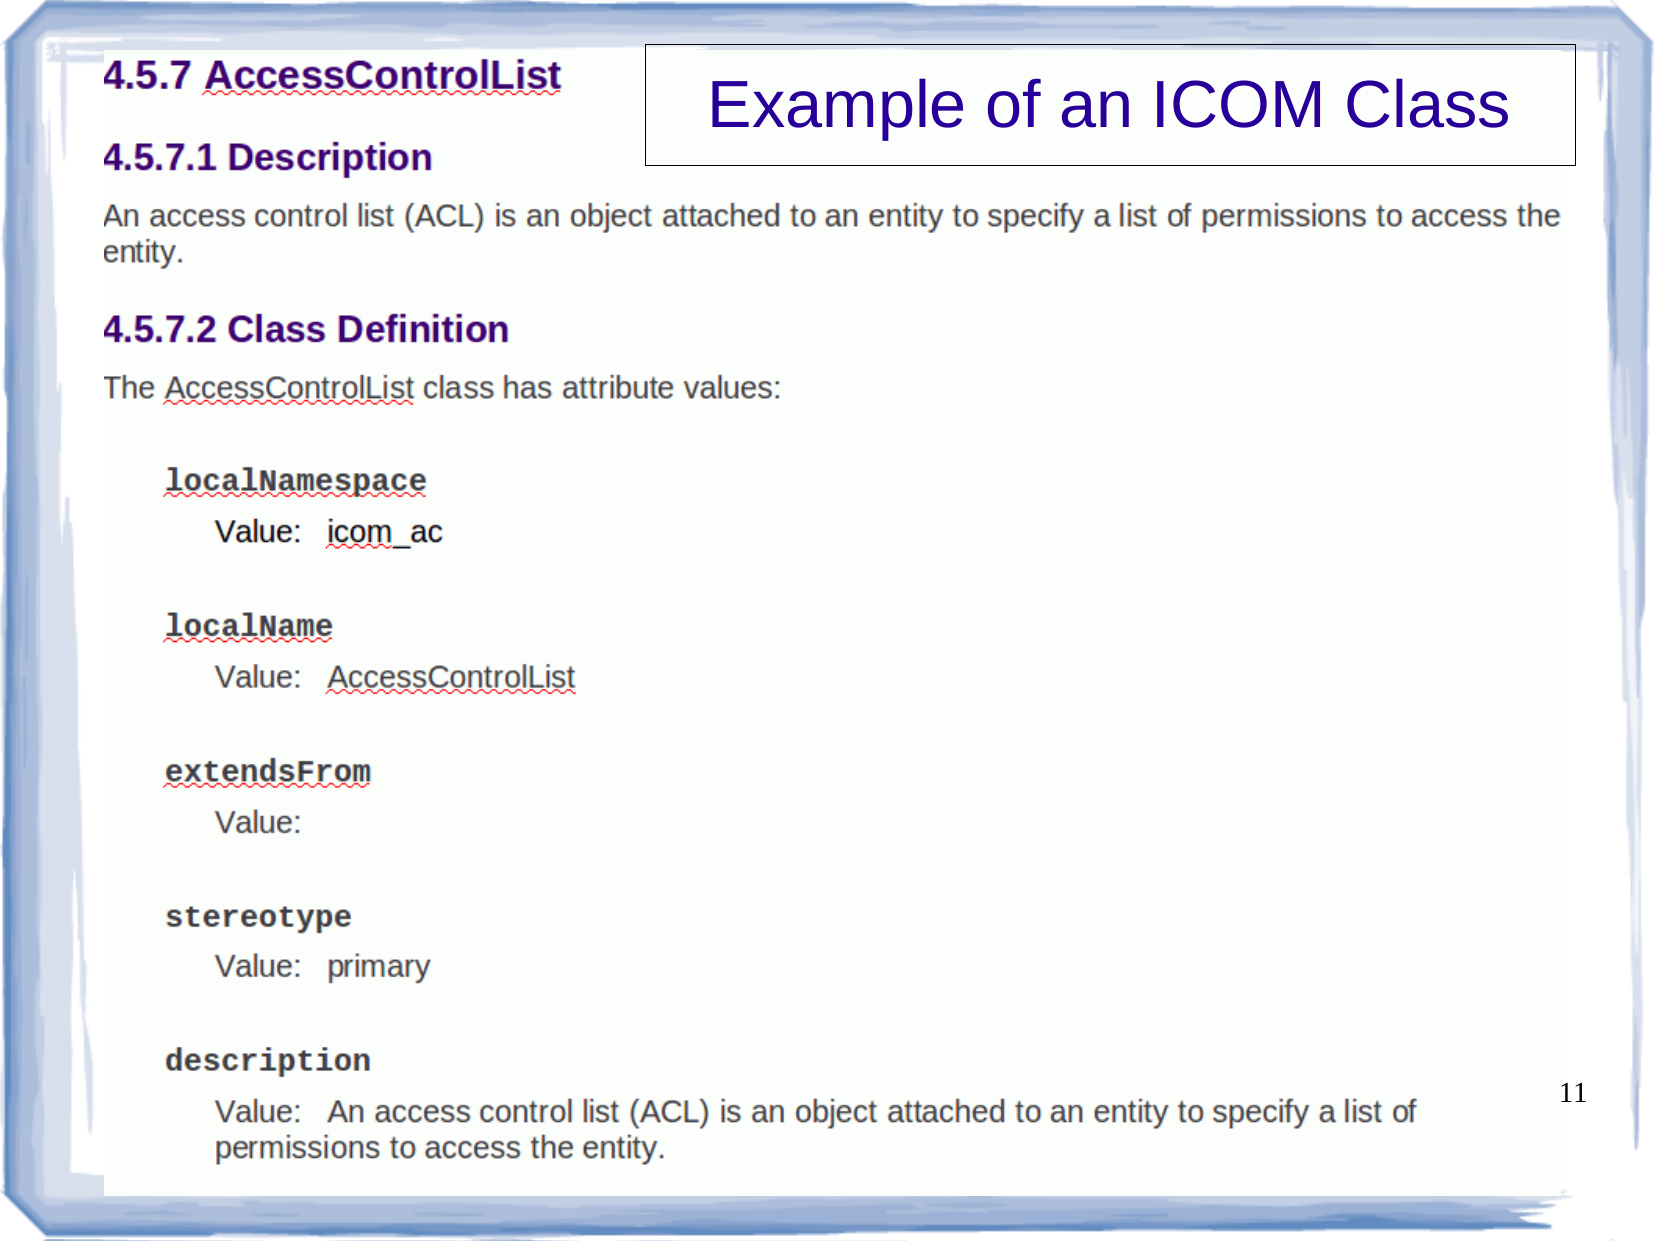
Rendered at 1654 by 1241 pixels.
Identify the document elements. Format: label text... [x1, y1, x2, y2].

title Example of an ICOM Class [645, 44, 1576, 166]
picture [0, 0, 1654, 1241]
